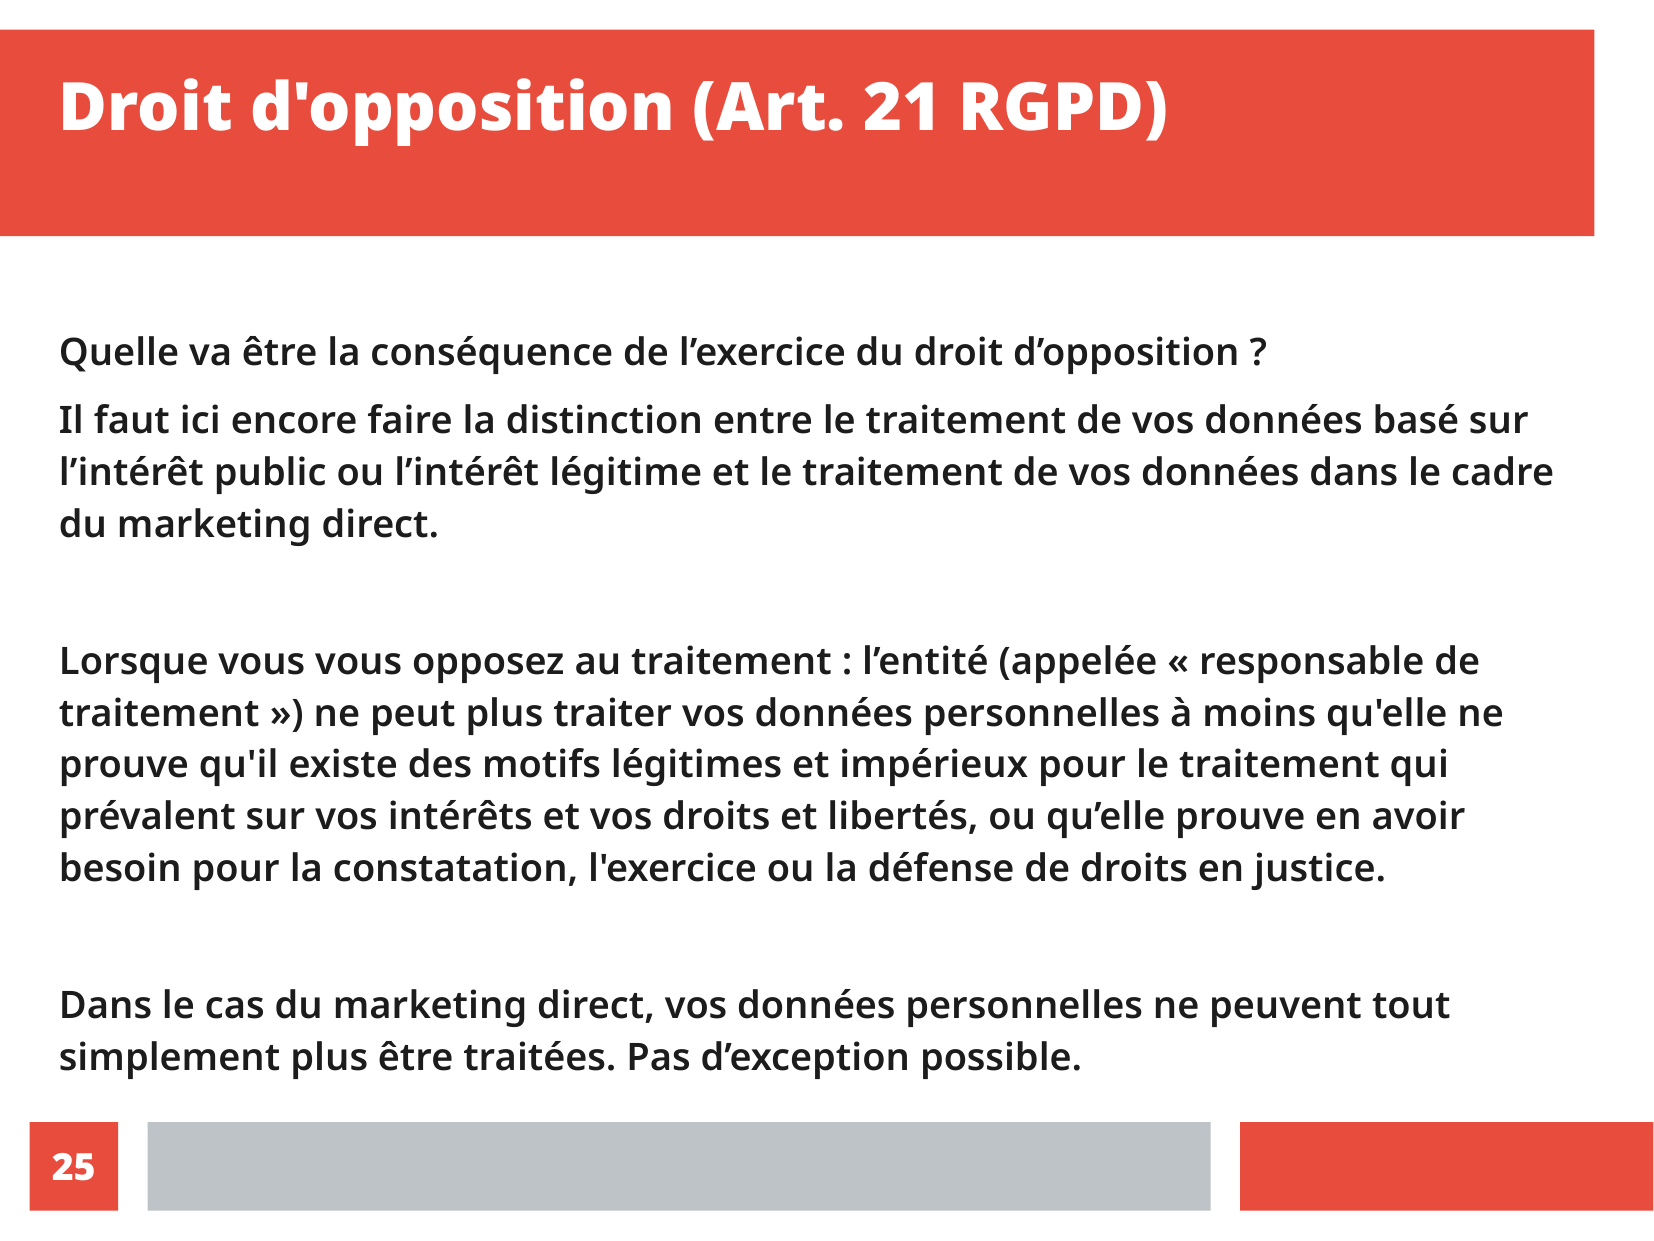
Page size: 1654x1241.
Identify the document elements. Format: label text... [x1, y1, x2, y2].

list Quelle va être la conséquence de l’exercice du droit d’opposition ? Il faut ici encore faire la distinction entre le traitement de vos données basé sur l’intérêt public ou l’intérêt légitime et le traitement de vos données dans le cadre du marketing direct. Lorsque vous vous opposez au traitement : l’entité (appelée « responsable de traitement ») ne peut plus traiter vos données personnelles à moins qu'elle ne prouve qu'il existe des motifs légitimes et impérieux pour le traitement qui prévalent sur vos intérêts et vos droits et libertés, ou qu’elle prouve en avoir besoin pour la constatation, l'exercice ou la défense de droits en justice. Dans le cas du marketing direct, vos données personnelles ne peuvent tout simplement plus être traitées. Pas d’exception possible. [59, 324, 1565, 1093]
title Droit d'opposition (Art. 21 RGPD) [59, 59, 1595, 207]
